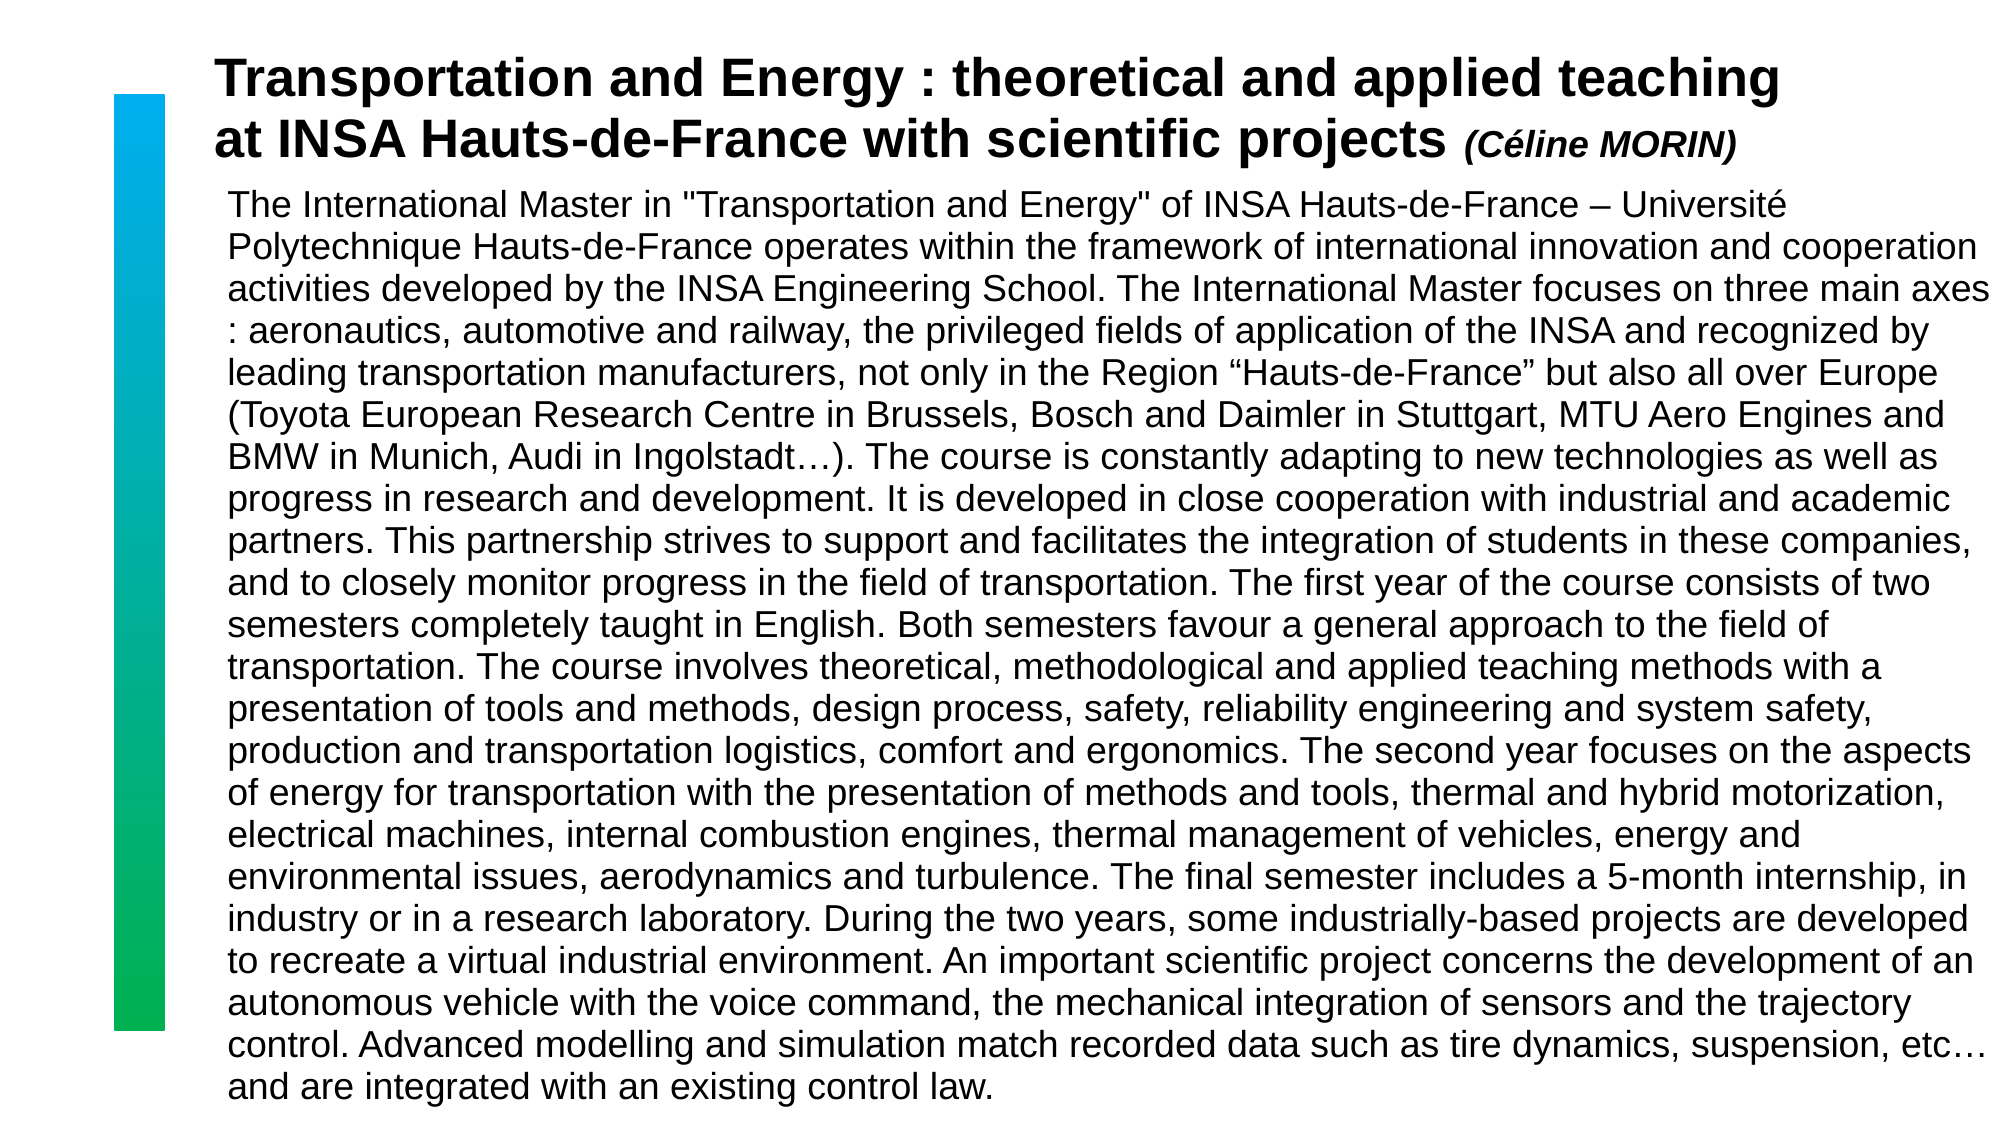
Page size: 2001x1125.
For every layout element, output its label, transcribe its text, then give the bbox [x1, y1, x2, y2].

text_box The International Master in "Transportation and Energy" of INSA Hauts-de-France – Université Polytechnique Hauts-de-France operates within the framework of international innovation and cooperation activities developed by the INSA Engineering School. The International Master focuses on three main axes : aeronautics, automotive and railway, the privileged fields of application of the INSA and recognized by leading transportation manufacturers, not only in the Region “Hauts-de-France” but also all over Europe (Toyota European Research Centre in Brussels, Bosch and Daimler in Stuttgart, MTU Aero Engines and BMW in Munich, Audi in Ingolstadt…). The course is constantly adapting to new technologies as well as progress in research and development. It is developed in close cooperation with industrial and academic partners. This partnership strives to support and facilitates the integration of students in these companies, and to closely monitor progress in the field of transportation. The first year of the course consists of two semesters completely taught in English. Both semesters favour a general approach to the field of transportation. The course involves theoretical, methodological and applied teaching methods with a presentation of tools and methods, design process, safety, reliability engineering and system safety, production and transportation logistics, comfort and ergonomics. The second year focuses on the aspects of energy for transportation with the presentation of methods and tools, thermal and hybrid motorization, electrical machines, internal combustion engines, thermal management of vehicles, energy and environmental issues, aerodynamics and turbulence. The final semester includes a 5-month internship, in industry or in a research laboratory. During the two years, some industrially-based projects are developed to recreate a virtual industrial environment. An important scientific project concerns the development of an autonomous vehicle with the voice command, the mechanical integration of sensors and the trajectory control. Advanced modelling and simulation match recorded data such as tire dynamics, suspension, etc… and are integrated with an existing control law. [212, 176, 2000, 1115]
text_box Transportation and Energy : theoretical and applied teaching at INSA Hauts-de-France with scientific projects (Céline MORIN) [199, 40, 1834, 177]
text_box [114, 94, 165, 593]
text_box [114, 765, 165, 1031]
